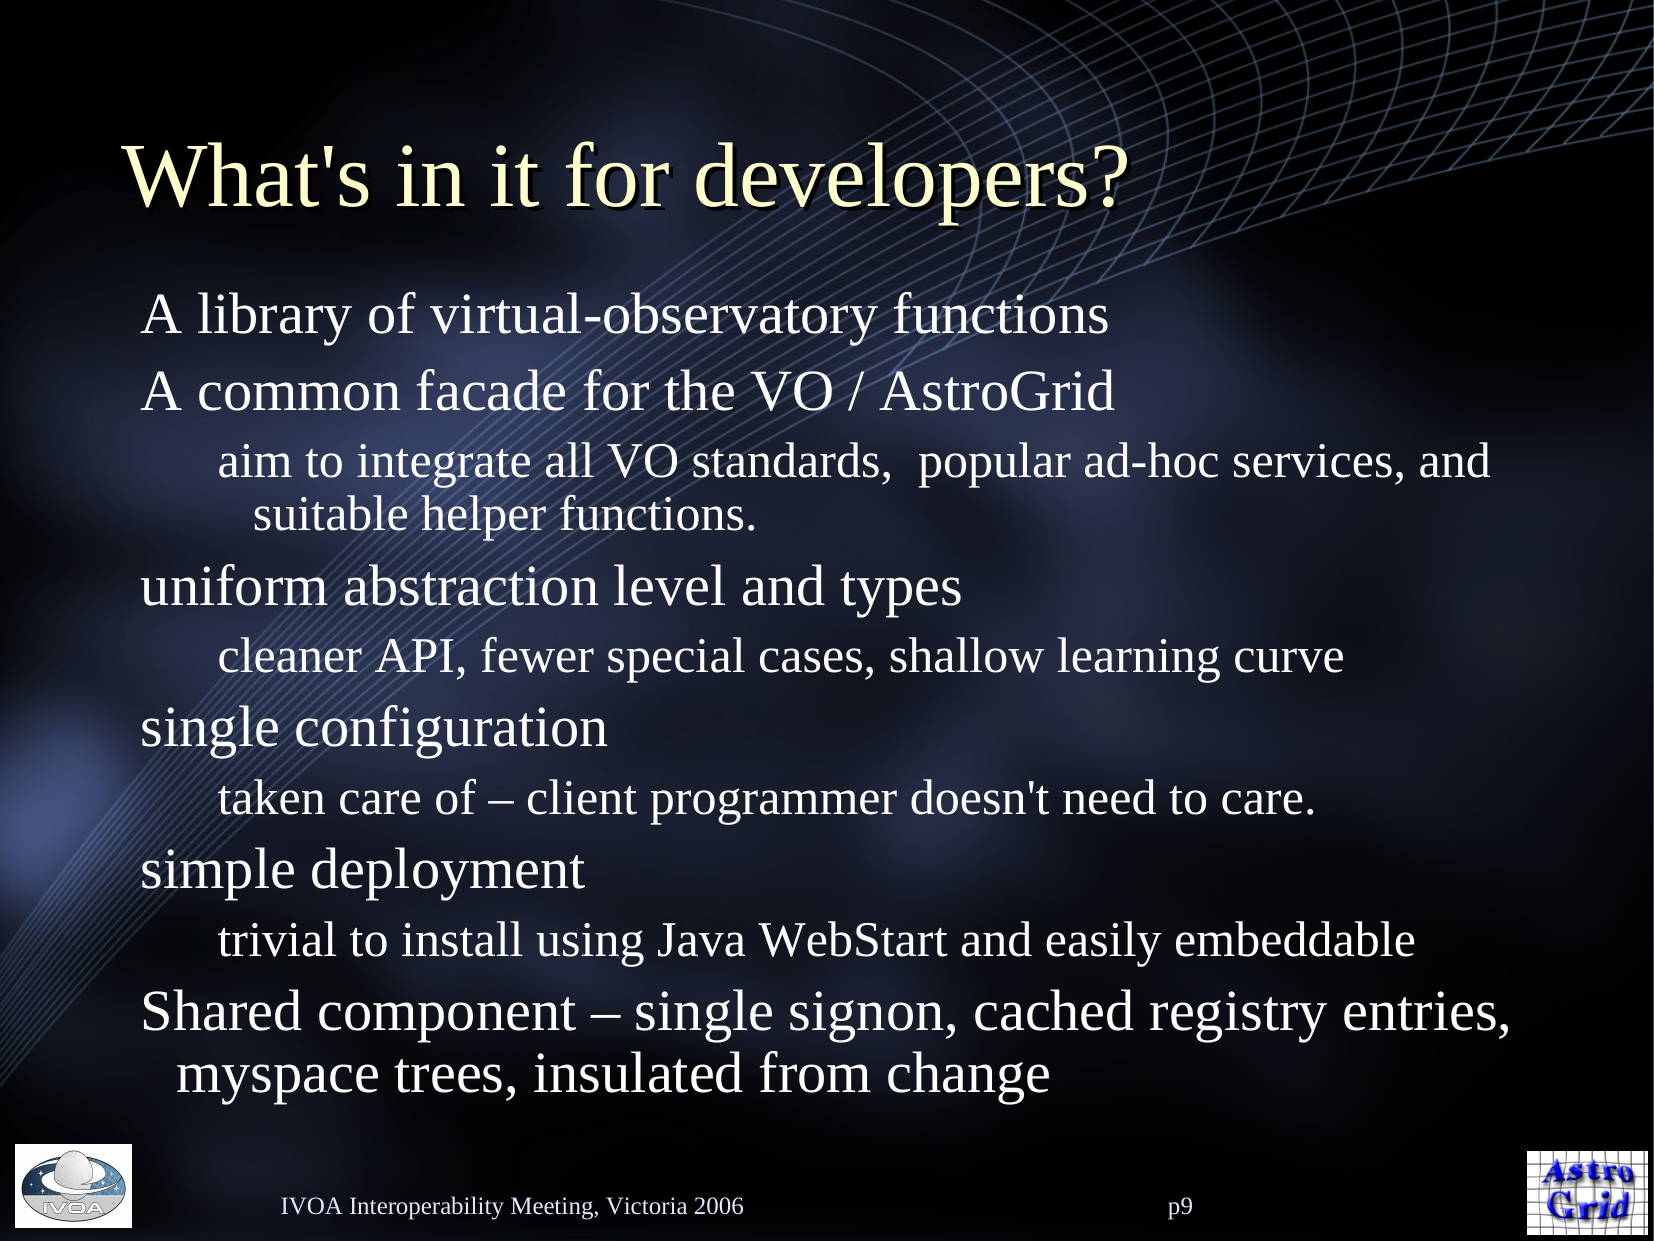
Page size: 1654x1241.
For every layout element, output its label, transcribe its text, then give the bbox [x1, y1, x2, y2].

title What's in it for developers? [121, 71, 1534, 279]
list A library of virtual-observatory functions A common facade for the VO / AstroGrid aim to integrate all VO standards, popular ad-hoc services, and suitable helper functions. uniform abstraction level and types cleaner API, fewer special cases, shallow learning curve single configuration taken care of – client programmer doesn't need to care. simple deployment trivial to install using Java WebStart and easily embeddable Shared component – single signon, cached registry entries, myspace trees, insulated from change [123, 283, 1535, 1119]
picture [0, 0, 1654, 1241]
